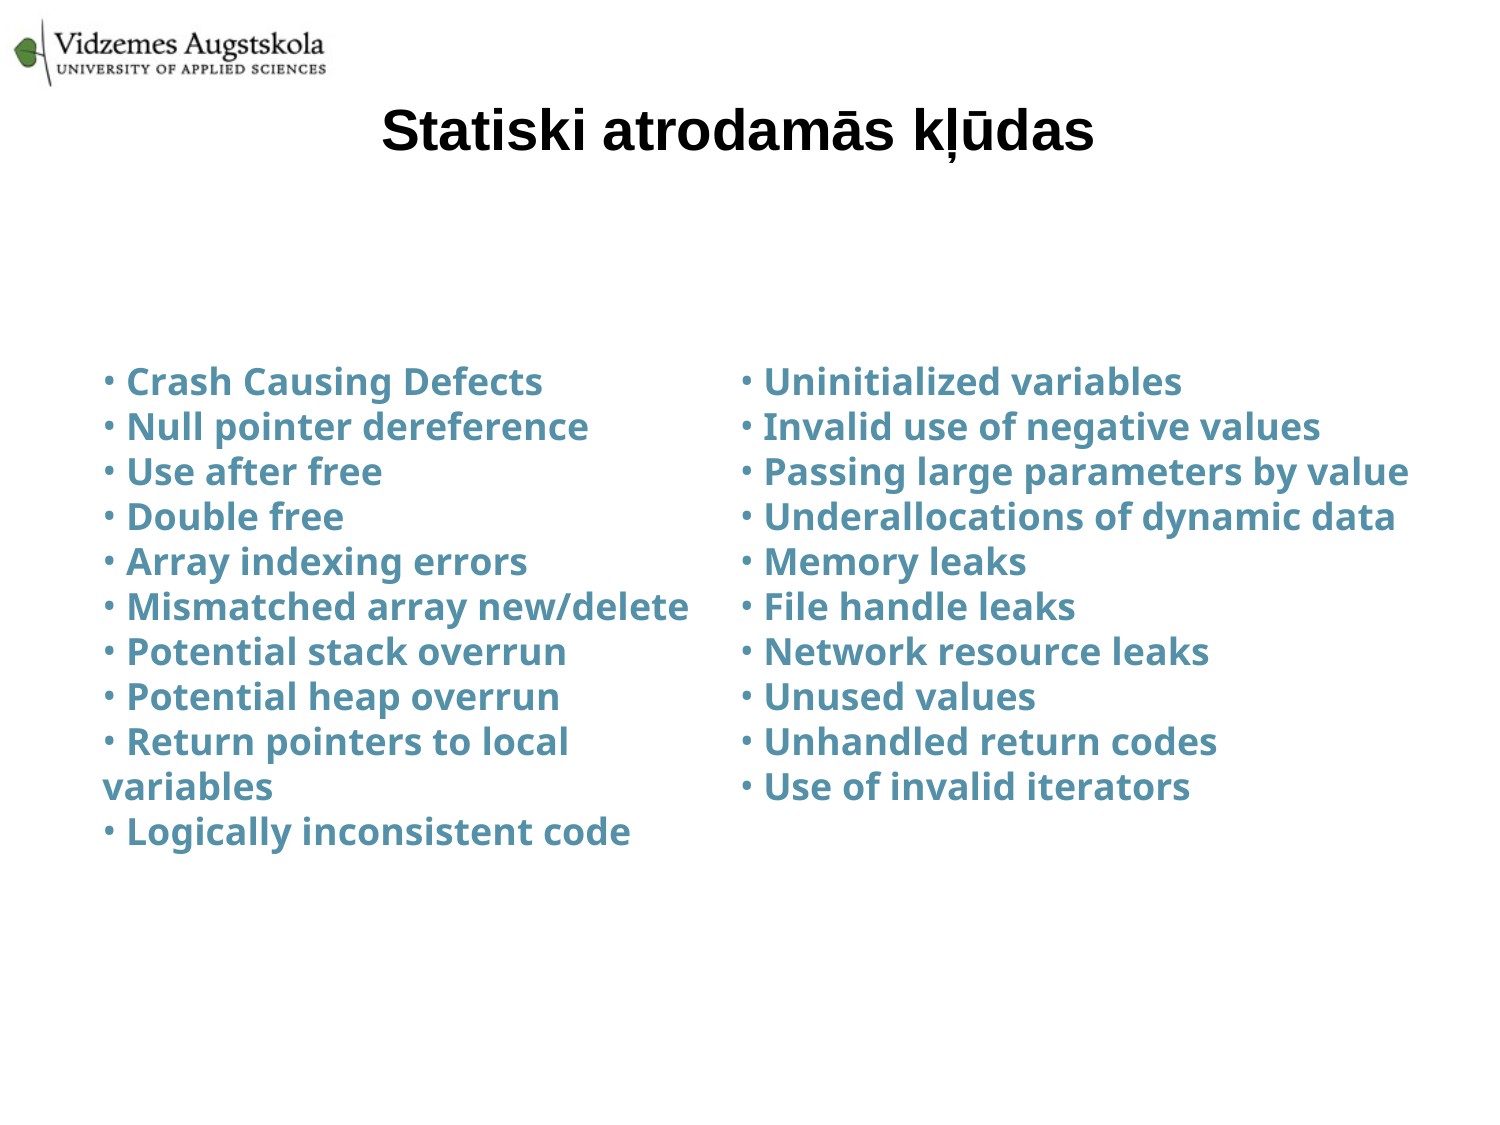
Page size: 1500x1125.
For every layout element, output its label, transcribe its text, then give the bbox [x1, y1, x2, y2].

text_box Crash Causing Defects Null pointer dereference Use after free Double free Array indexing errors Mismatched array new/delete Potential stack overrun Potential heap overrun Return pointers to local variables Logically inconsistent code [87, 349, 738, 861]
title Statiski atrodamās kļūdas [85, 87, 1372, 177]
text_box Uninitialized variables Invalid use of negative values Passing large parameters by value Underallocations of dynamic data Memory leaks File handle leaks Network resource leaks Unused values Unhandled return codes Use of invalid iterators [724, 349, 1438, 816]
picture [5, 2, 334, 102]
